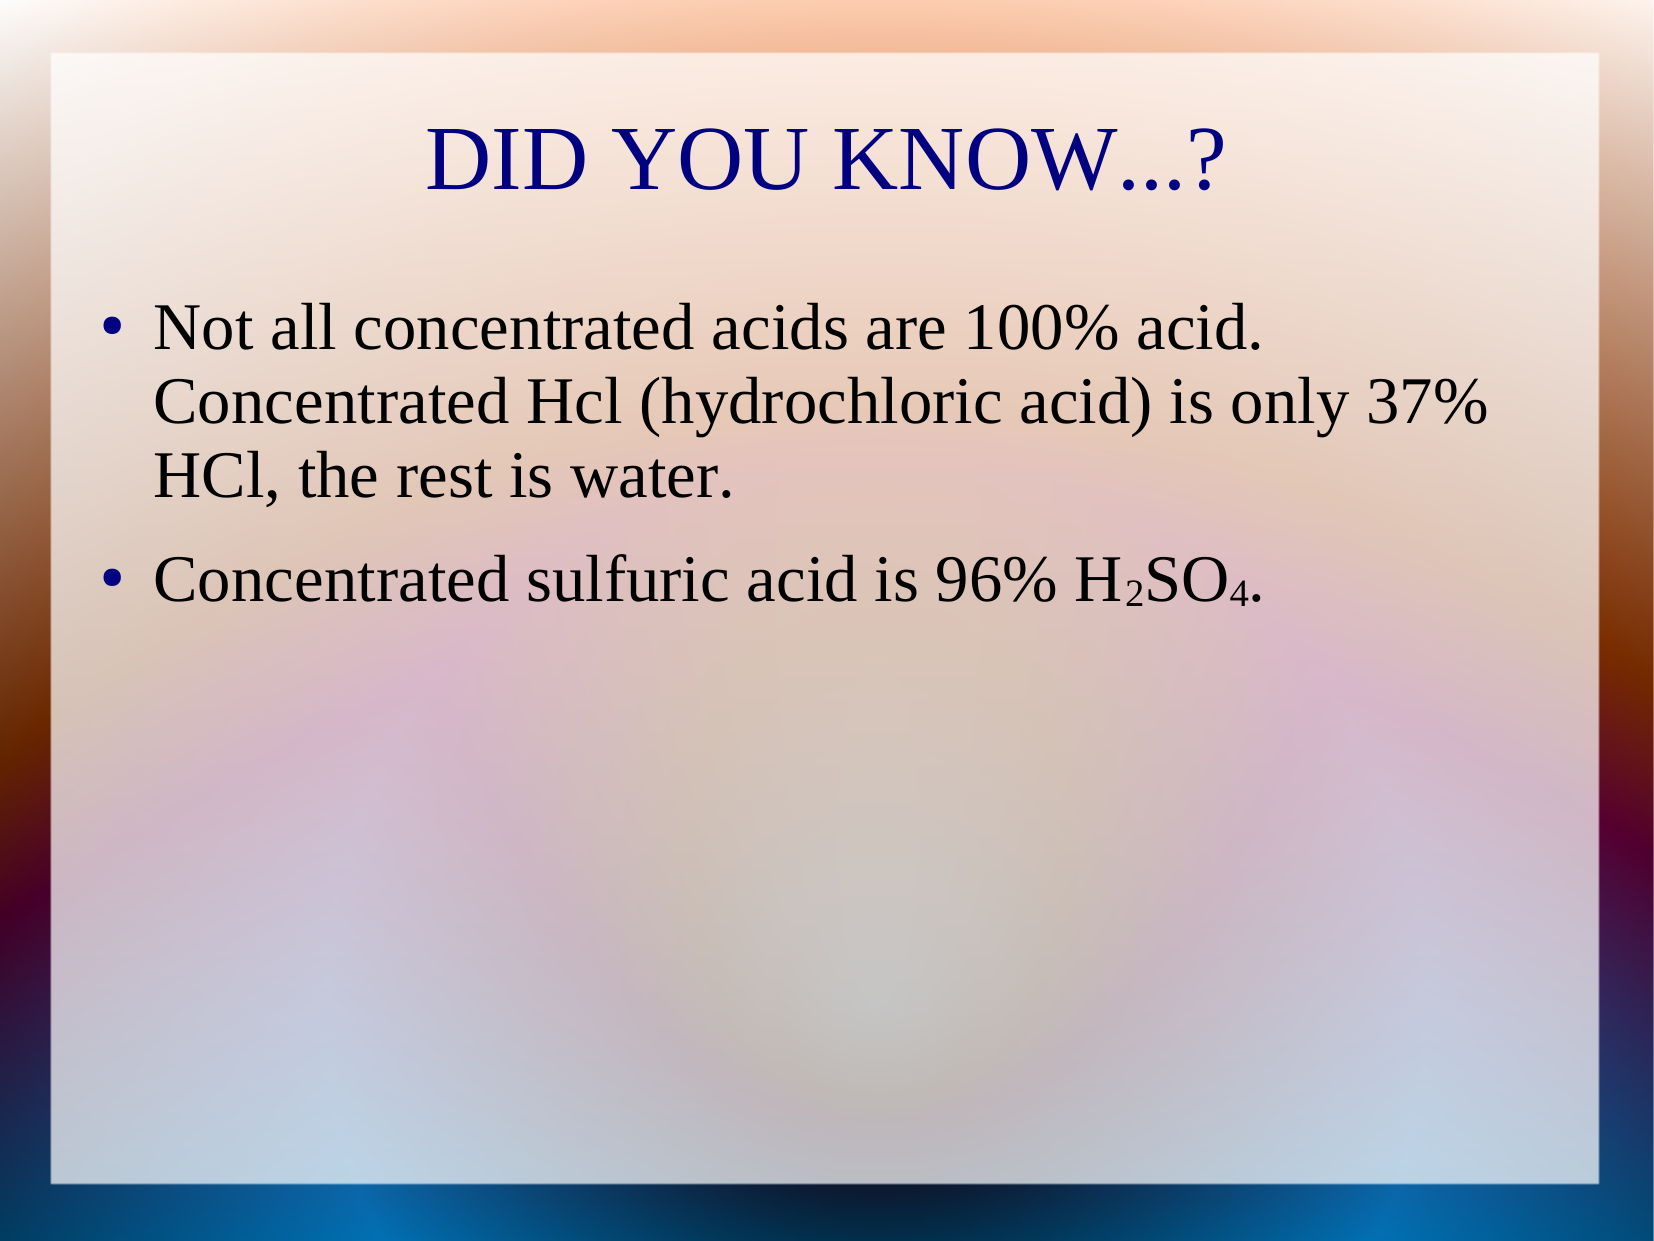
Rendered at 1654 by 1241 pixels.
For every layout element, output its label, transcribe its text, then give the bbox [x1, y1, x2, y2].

list Not all concentrated acids are 100% acid. Concentrated Hcl (hydrochloric acid) is only 37% HCl, the rest is water. Concentrated sulfuric acid is 96% H2SO4. [82, 290, 1571, 1034]
title DID YOU KNOW...? [82, 55, 1571, 263]
picture [0, 0, 1654, 1241]
